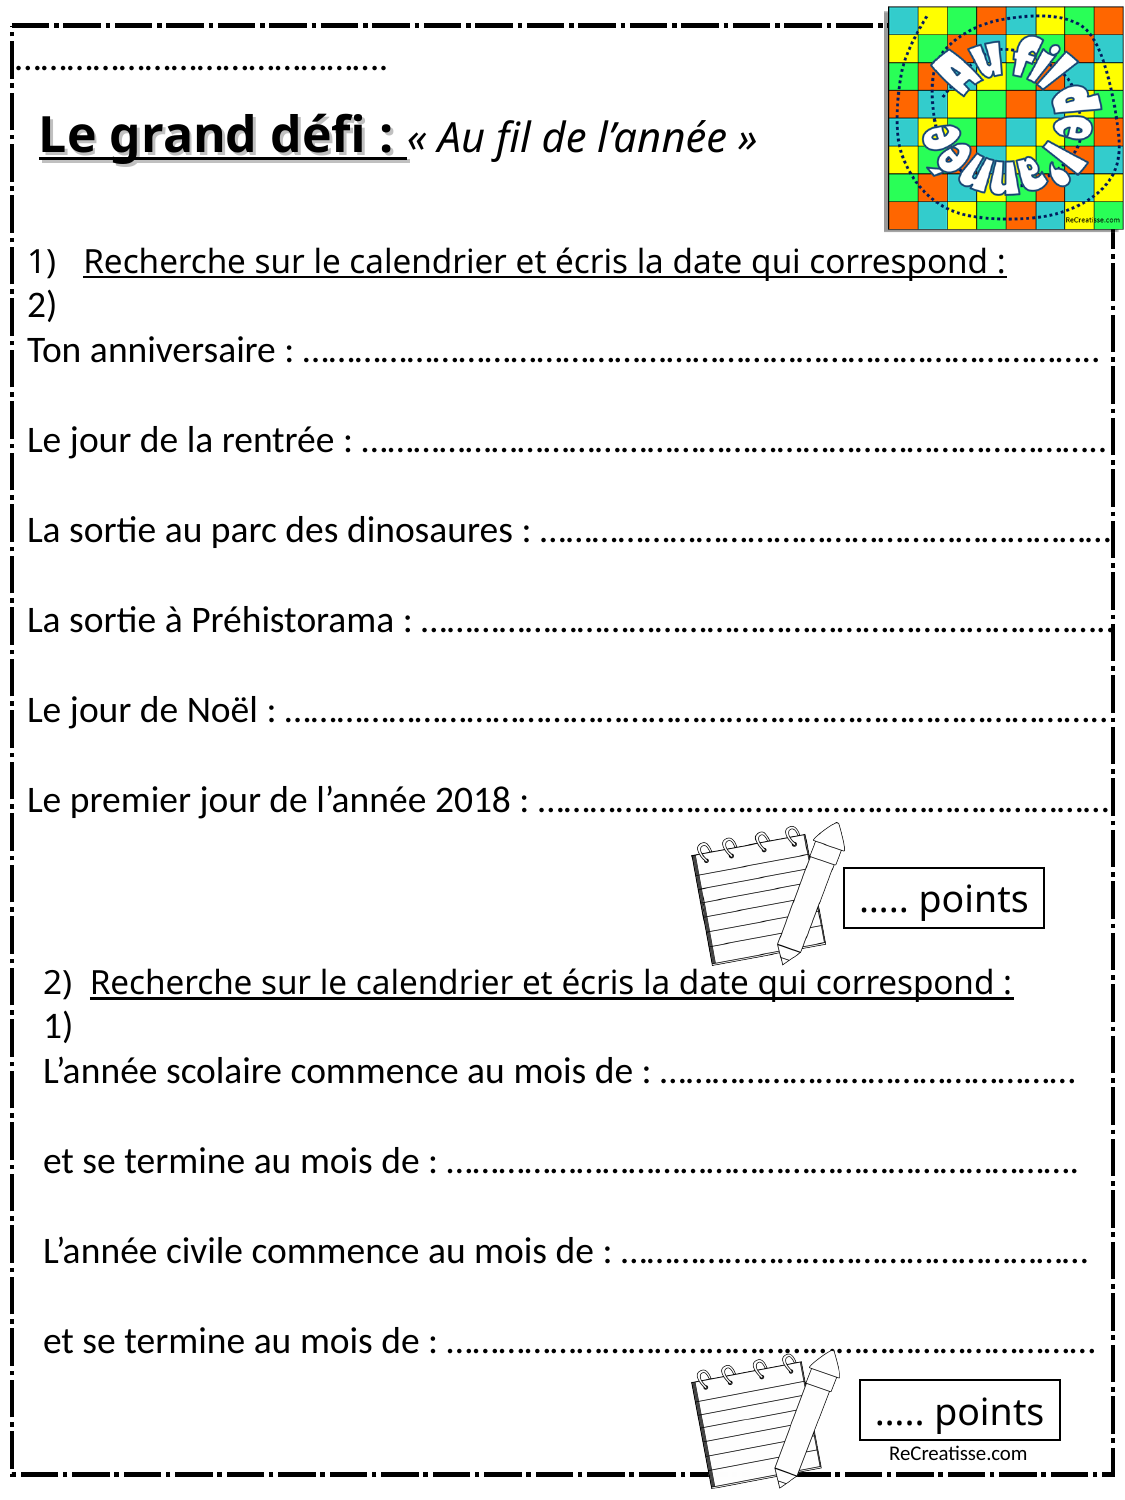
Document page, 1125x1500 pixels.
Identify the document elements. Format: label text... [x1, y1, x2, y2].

text_box 2) Recherche sur le calendrier et écris la date qui correspond : L’année scolaire commence au mois de : ………………………………………… et se termine au mois de : ………………………………………………………………. L’année civile commence au mois de : ……………………………………………… et se termine au mois de : ………………………………………………………………… [28, 954, 1113, 1369]
text_box ReCreatisse.com [874, 1432, 1043, 1473]
text_box Recherche sur le calendrier et écris la date qui correspond : Ton anniversaire : ……………………………………………………………………………….. Le jour de la rentrée : ………………………………………………………………………….. La sortie au parc des dinosaures : ………………………………………………………… La sortie à Préhistorama : …………………………………………………………………….. Le jour de Noël : ………………………………………………………………………………….. Le premier jour de l’année 2018 : ………………………………………………………… [12, 232, 1125, 872]
text_box ….. points [845, 868, 1044, 928]
picture [888, 6, 1125, 230]
text_box ……………………………………. [0, 26, 404, 86]
text_box ….. points [860, 1380, 1060, 1440]
text_box Le grand défi : « Au fil de l’année » [24, 95, 773, 171]
picture [691, 1350, 840, 1489]
picture [691, 822, 845, 954]
